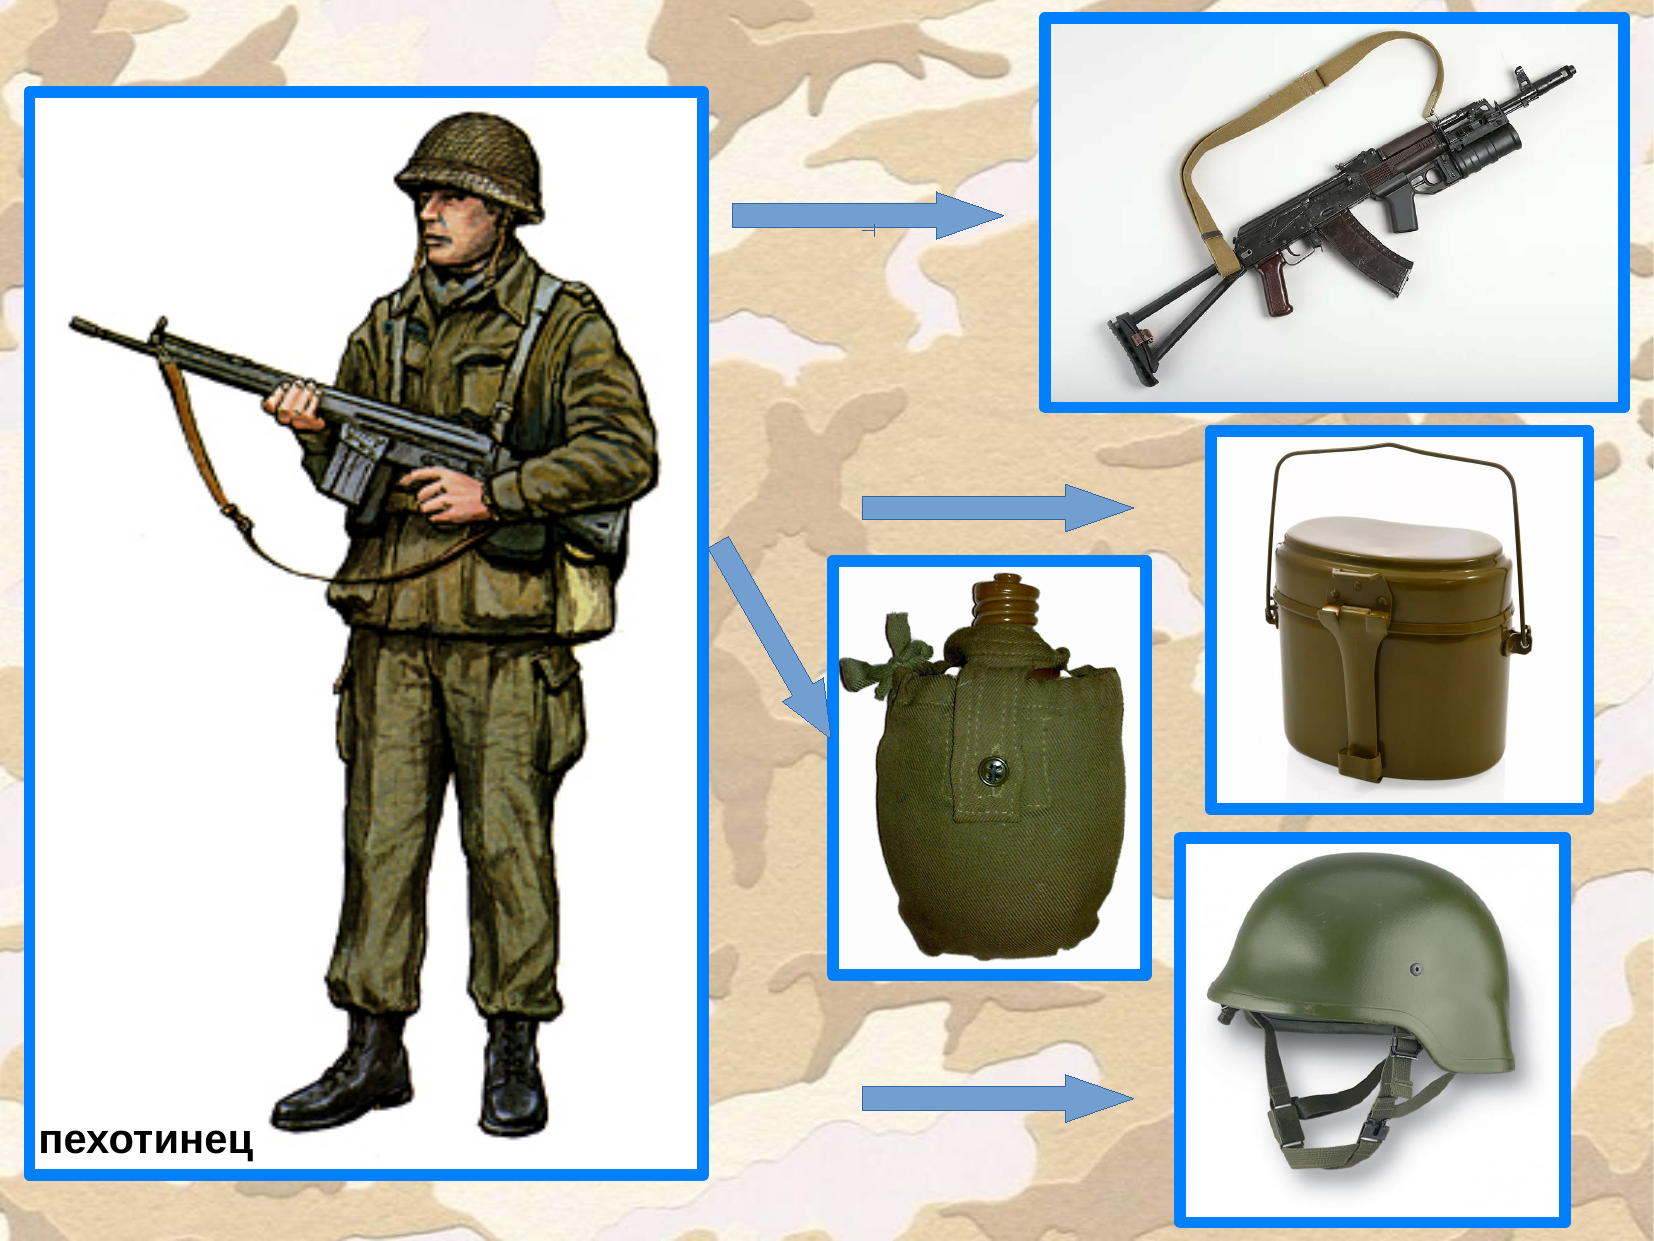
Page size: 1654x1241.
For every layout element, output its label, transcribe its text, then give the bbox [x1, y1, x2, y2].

text_box [862, 1074, 1134, 1123]
text_box [732, 191, 1004, 240]
picture [0, 0, 1654, 1241]
text_box [862, 484, 1134, 532]
text_box пехотинец [23, 1107, 296, 1217]
text_box [708, 536, 832, 739]
